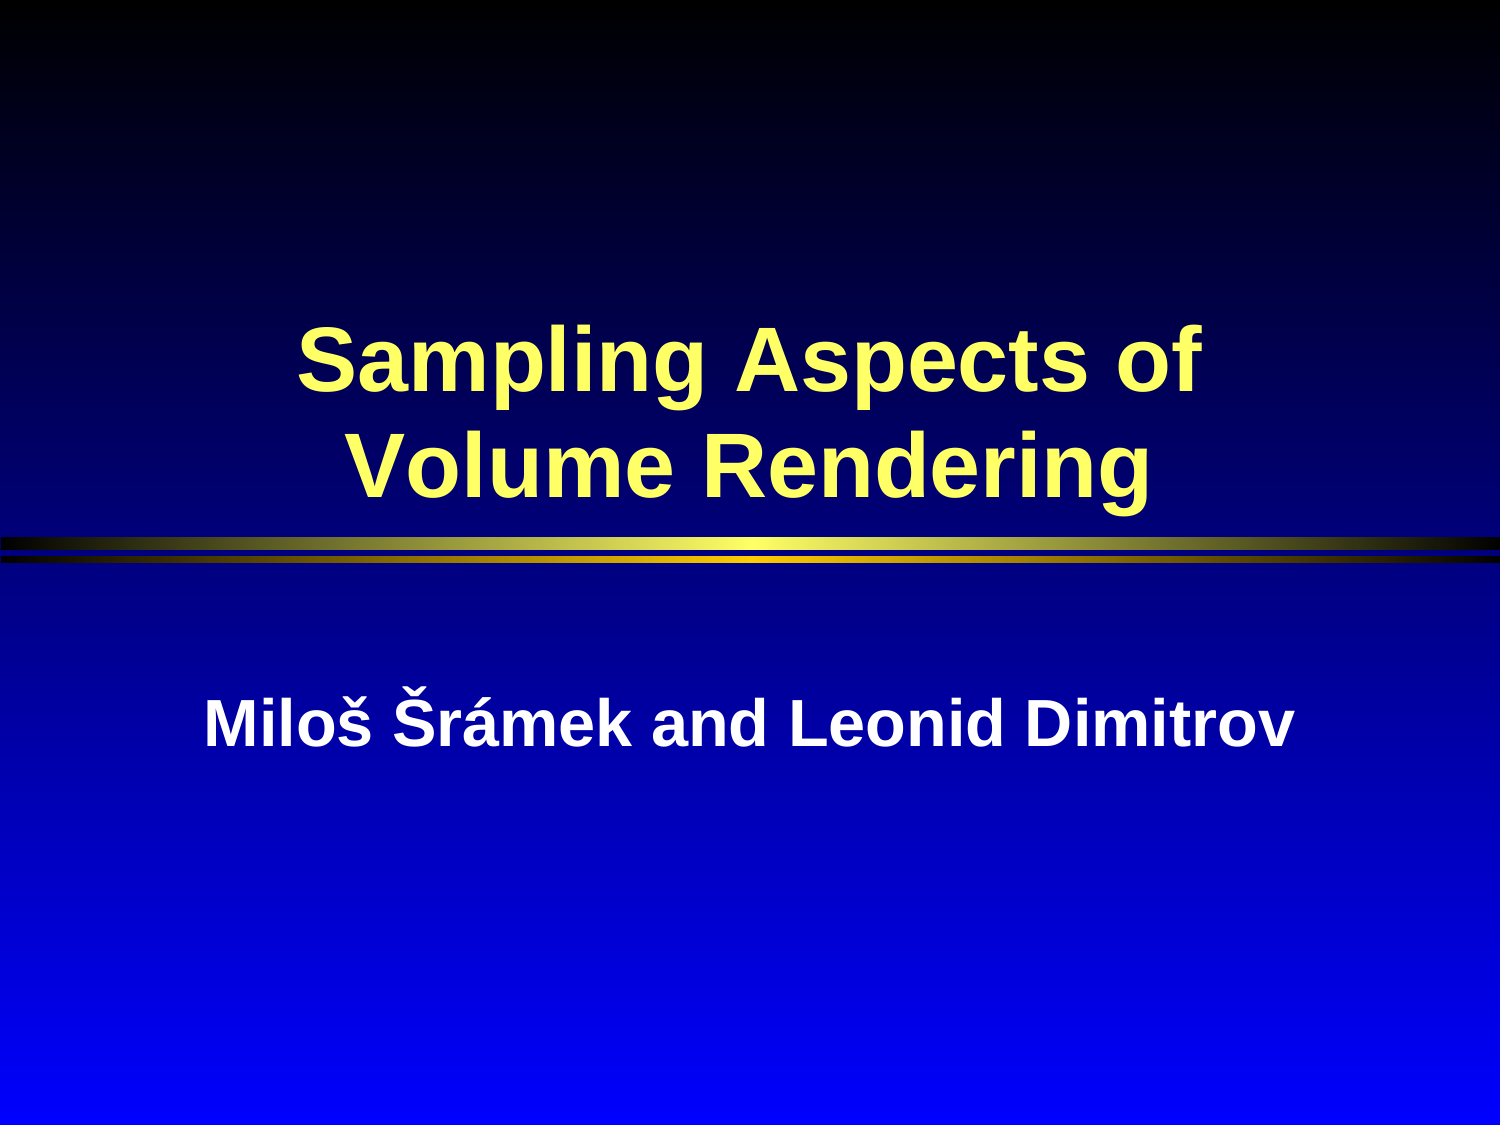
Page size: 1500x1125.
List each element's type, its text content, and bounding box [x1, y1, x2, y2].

title Sampling Aspects of Volume Rendering [112, 281, 1388, 526]
subtitle Miloš Šrámek and Leonid Dimitrov [125, 675, 1375, 1063]
